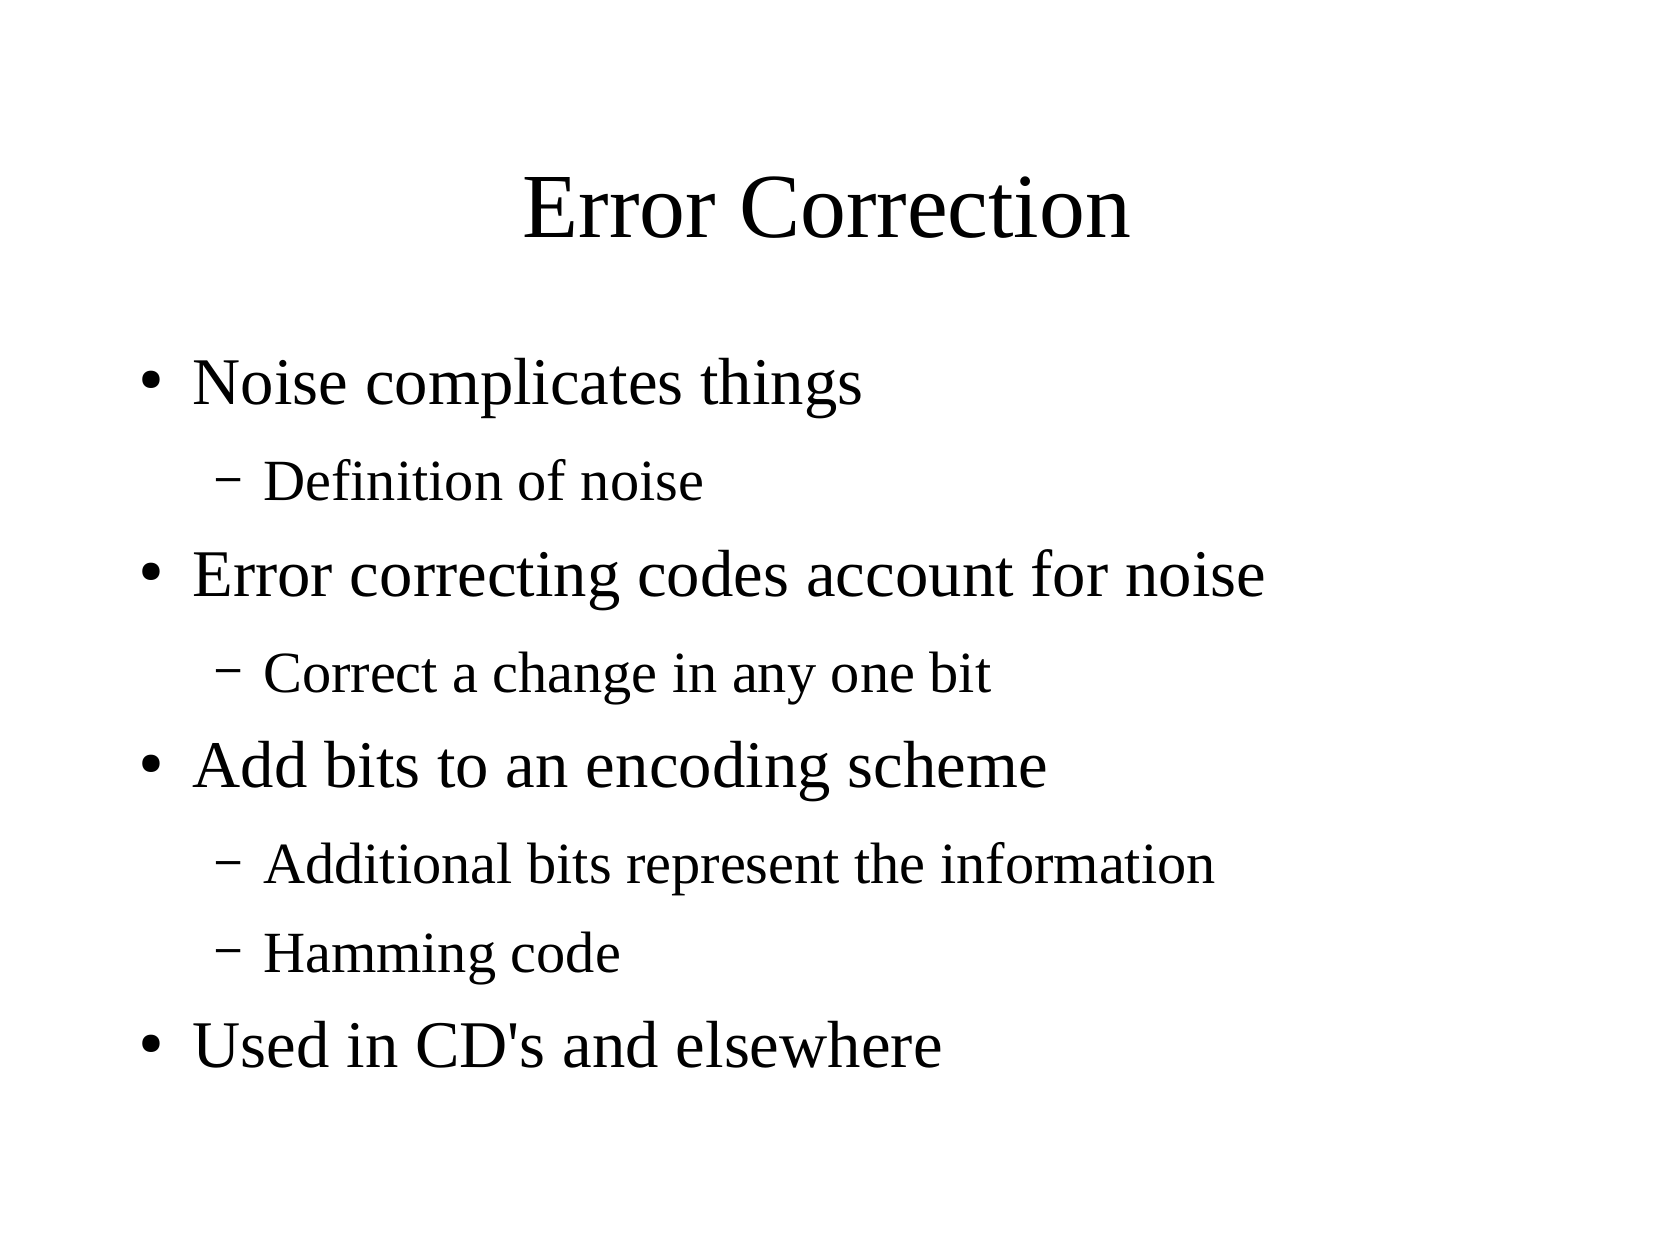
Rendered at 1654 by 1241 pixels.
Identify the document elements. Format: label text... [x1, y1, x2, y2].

list Noise complicates things Definition of noise Error correcting codes account for noise Correct a change in any one bit Add bits to an encoding scheme Additional bits represent the information Hamming code Used in CD's and elsewhere [121, 344, 1534, 1127]
title Error Correction [121, 102, 1534, 311]
